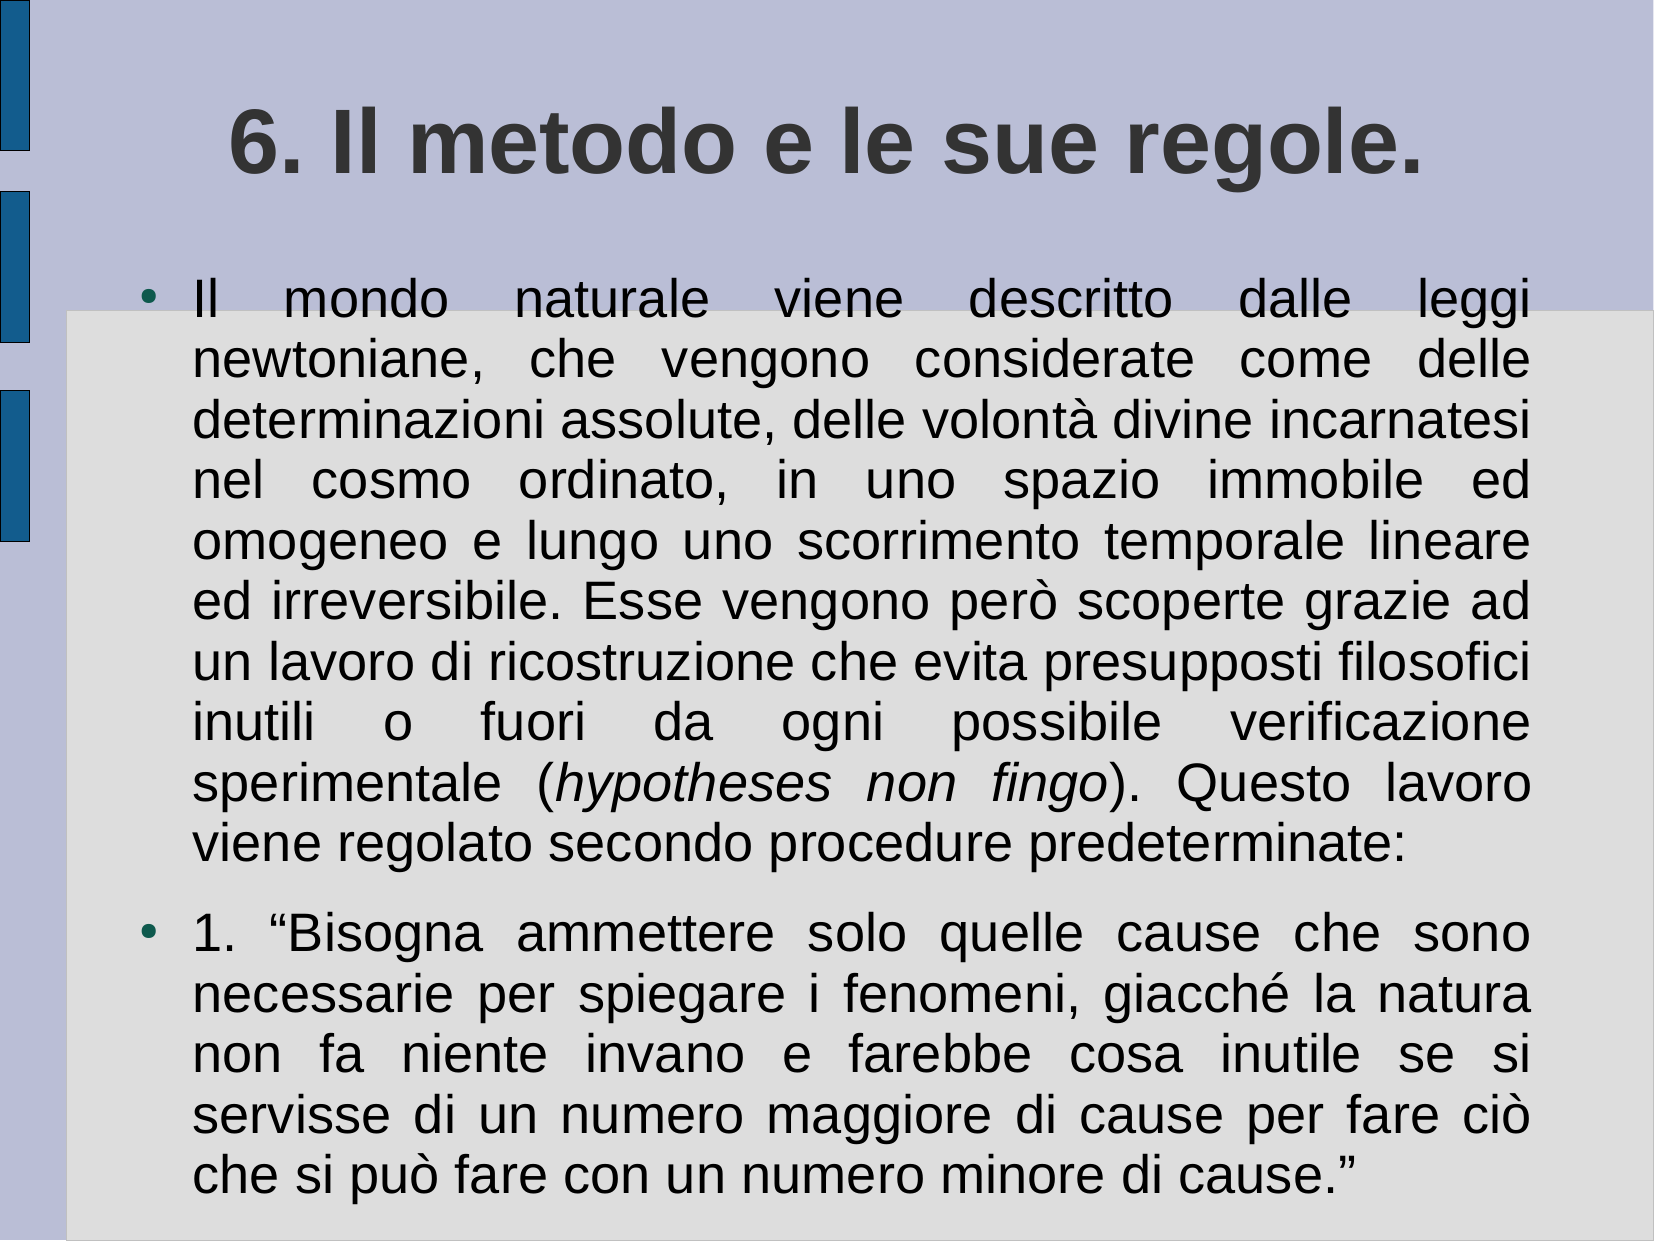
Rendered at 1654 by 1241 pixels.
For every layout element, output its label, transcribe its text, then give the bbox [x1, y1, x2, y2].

title 6. Il metodo e le sue regole. [121, 37, 1534, 246]
list Il mondo naturale viene descritto dalle leggi newtoniane, che vengono considerate come delle determinazioni assolute, delle volontà divine incarnatesi nel cosmo ordinato, in uno spazio immobile ed omogeneo e lungo uno scorrimento temporale lineare ed irreversibile. Esse vengono però scoperte grazie ad un lavoro di ricostruzione che evita presupposti filosofici inutili o fuori da ogni possibile verificazione sperimentale (hypotheses non fingo). Questo lavoro viene regolato secondo procedure predeterminate: 1. “Bisogna ammettere solo quelle cause che sono necessarie per spiegare i fenomeni, giacché la natura non fa niente invano e farebbe cosa inutile se si servisse di un numero maggiore di cause per fare ciò che si può fare con un numero minore di cause.” [121, 267, 1534, 1206]
